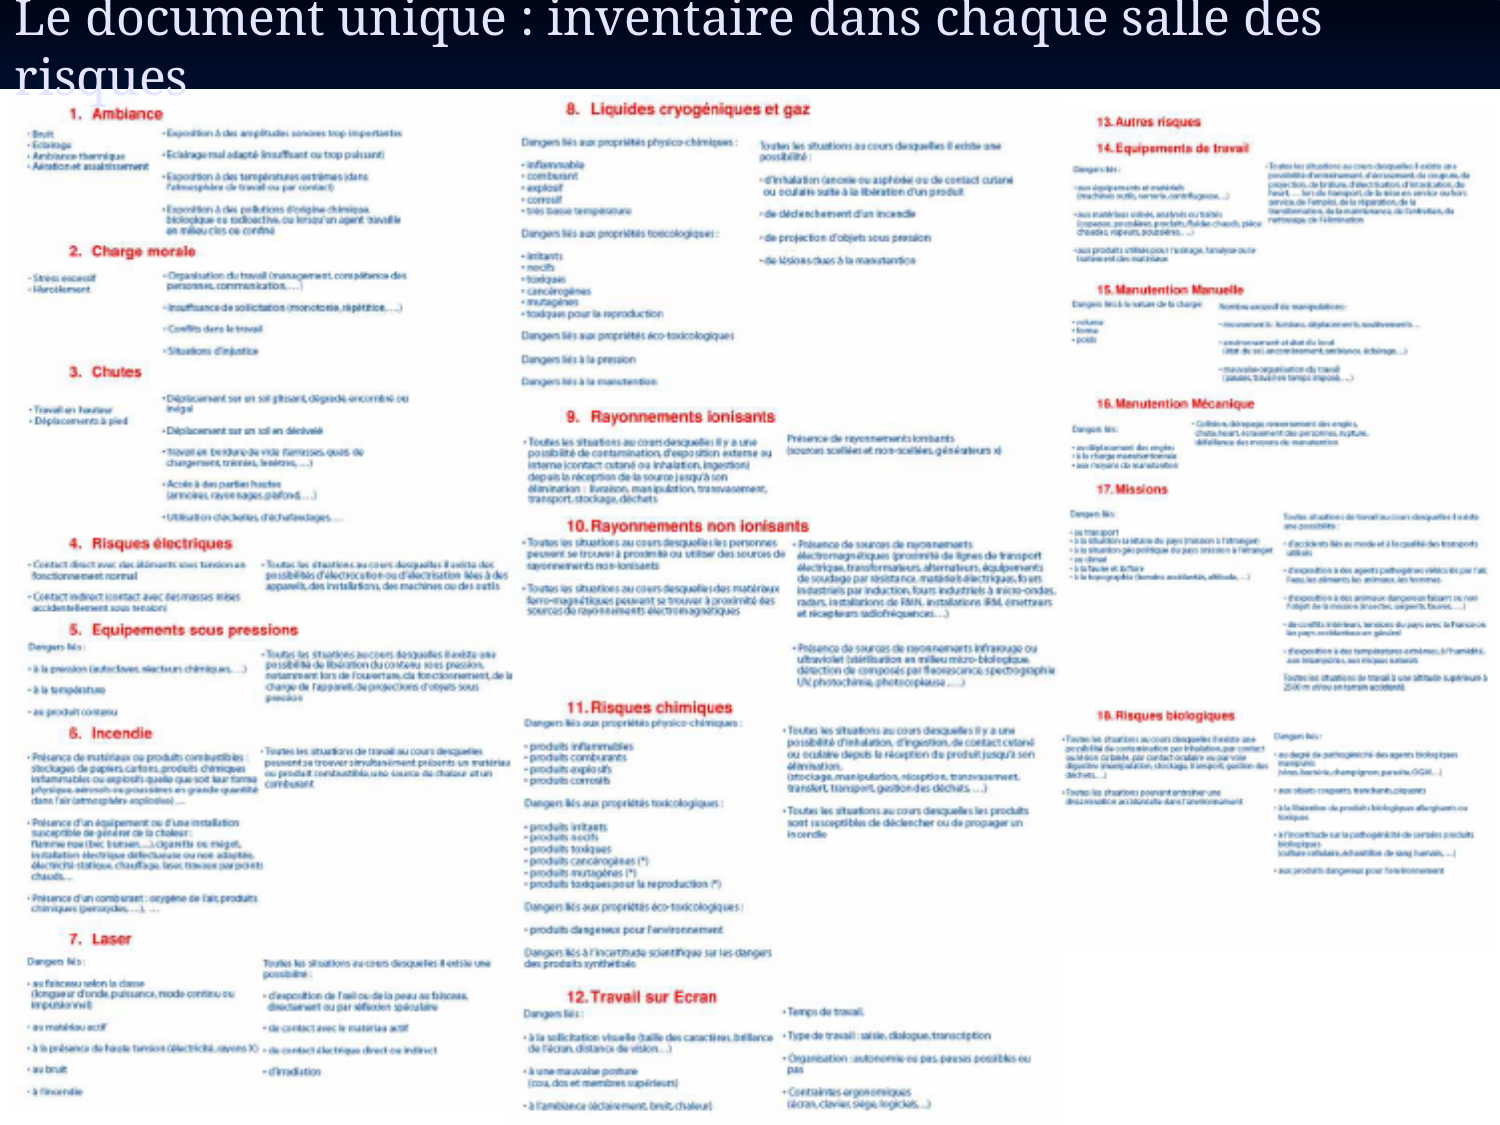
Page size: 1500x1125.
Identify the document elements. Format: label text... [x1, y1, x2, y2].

text_box Le document unique : inventaire dans chaque salle des risques [0, 0, 1500, 91]
picture [0, 91, 1500, 1125]
